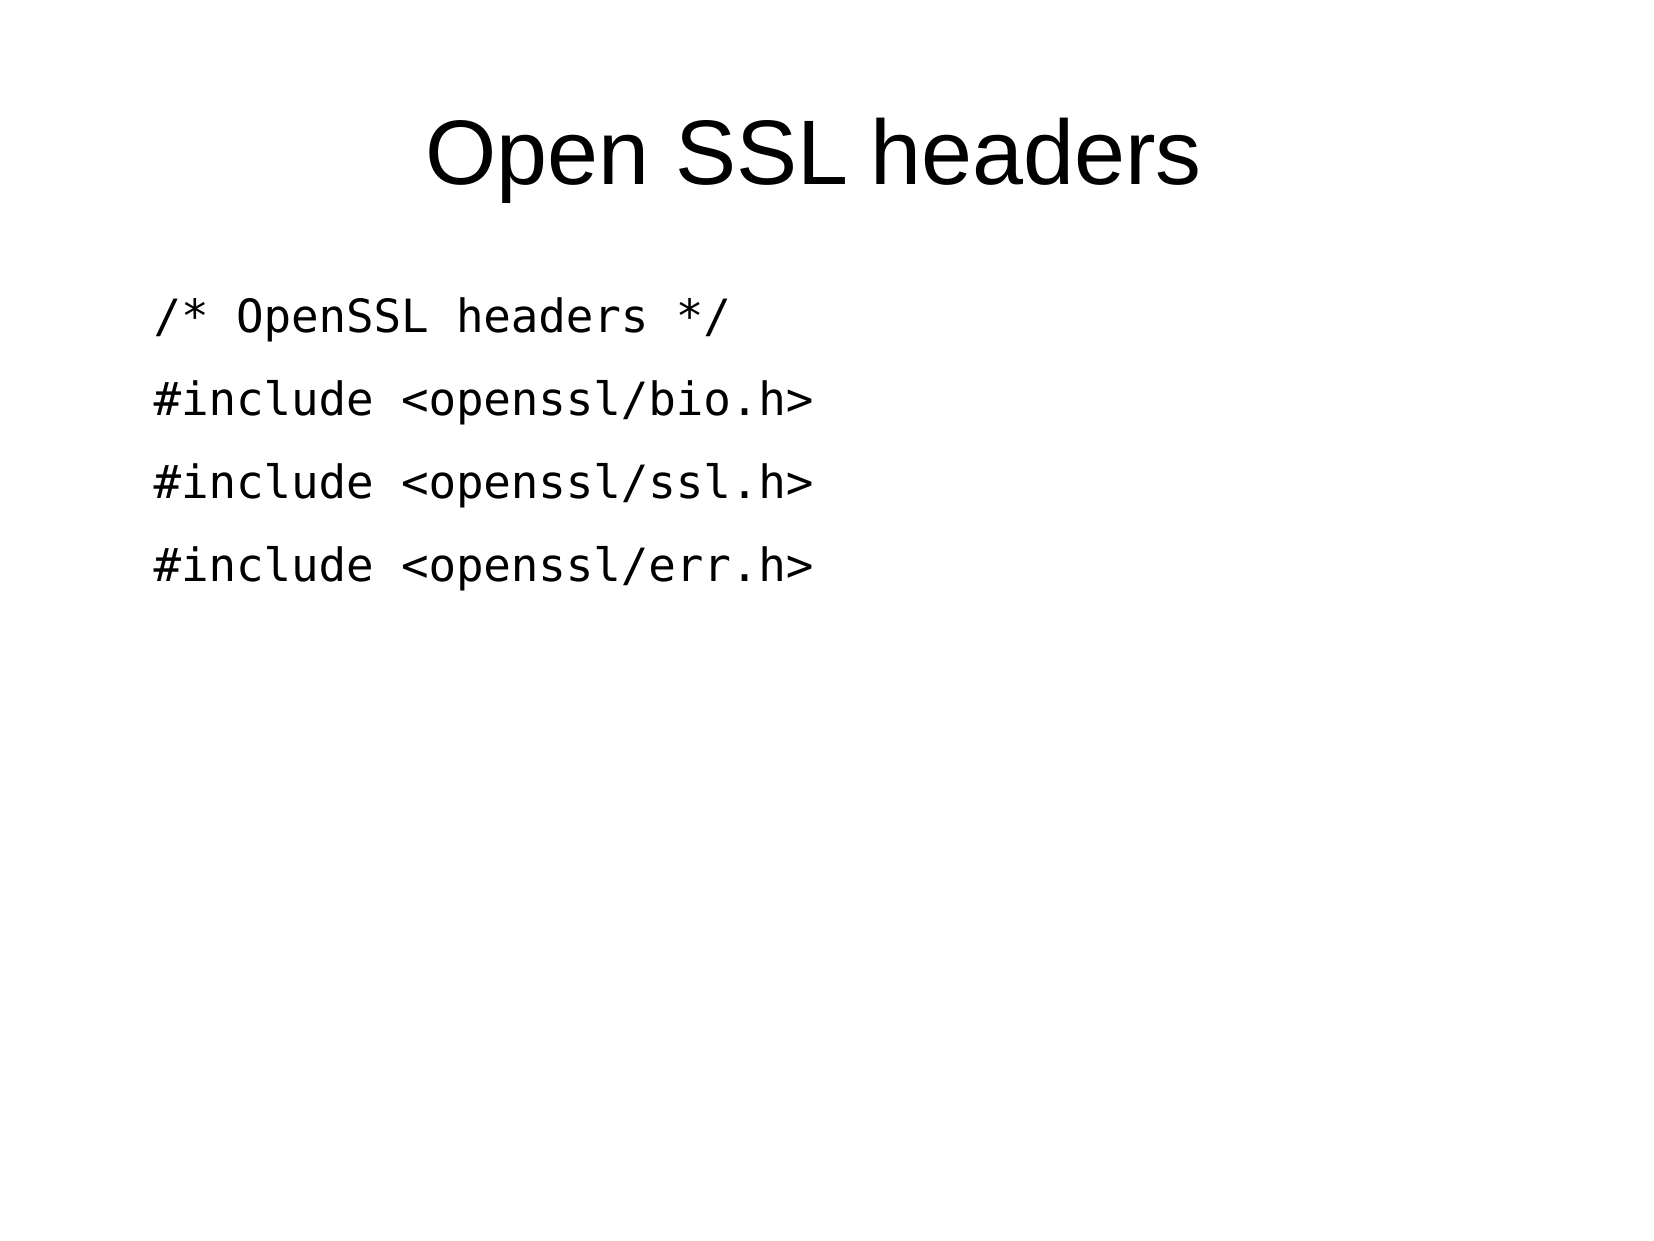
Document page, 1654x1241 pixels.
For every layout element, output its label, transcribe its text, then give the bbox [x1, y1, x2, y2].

list /* OpenSSL headers */ #include <openssl/bio.h> #include <openssl/ssl.h> #include <openssl/err.h> [82, 290, 1571, 1109]
title Open SSL headers [82, 56, 1571, 250]
